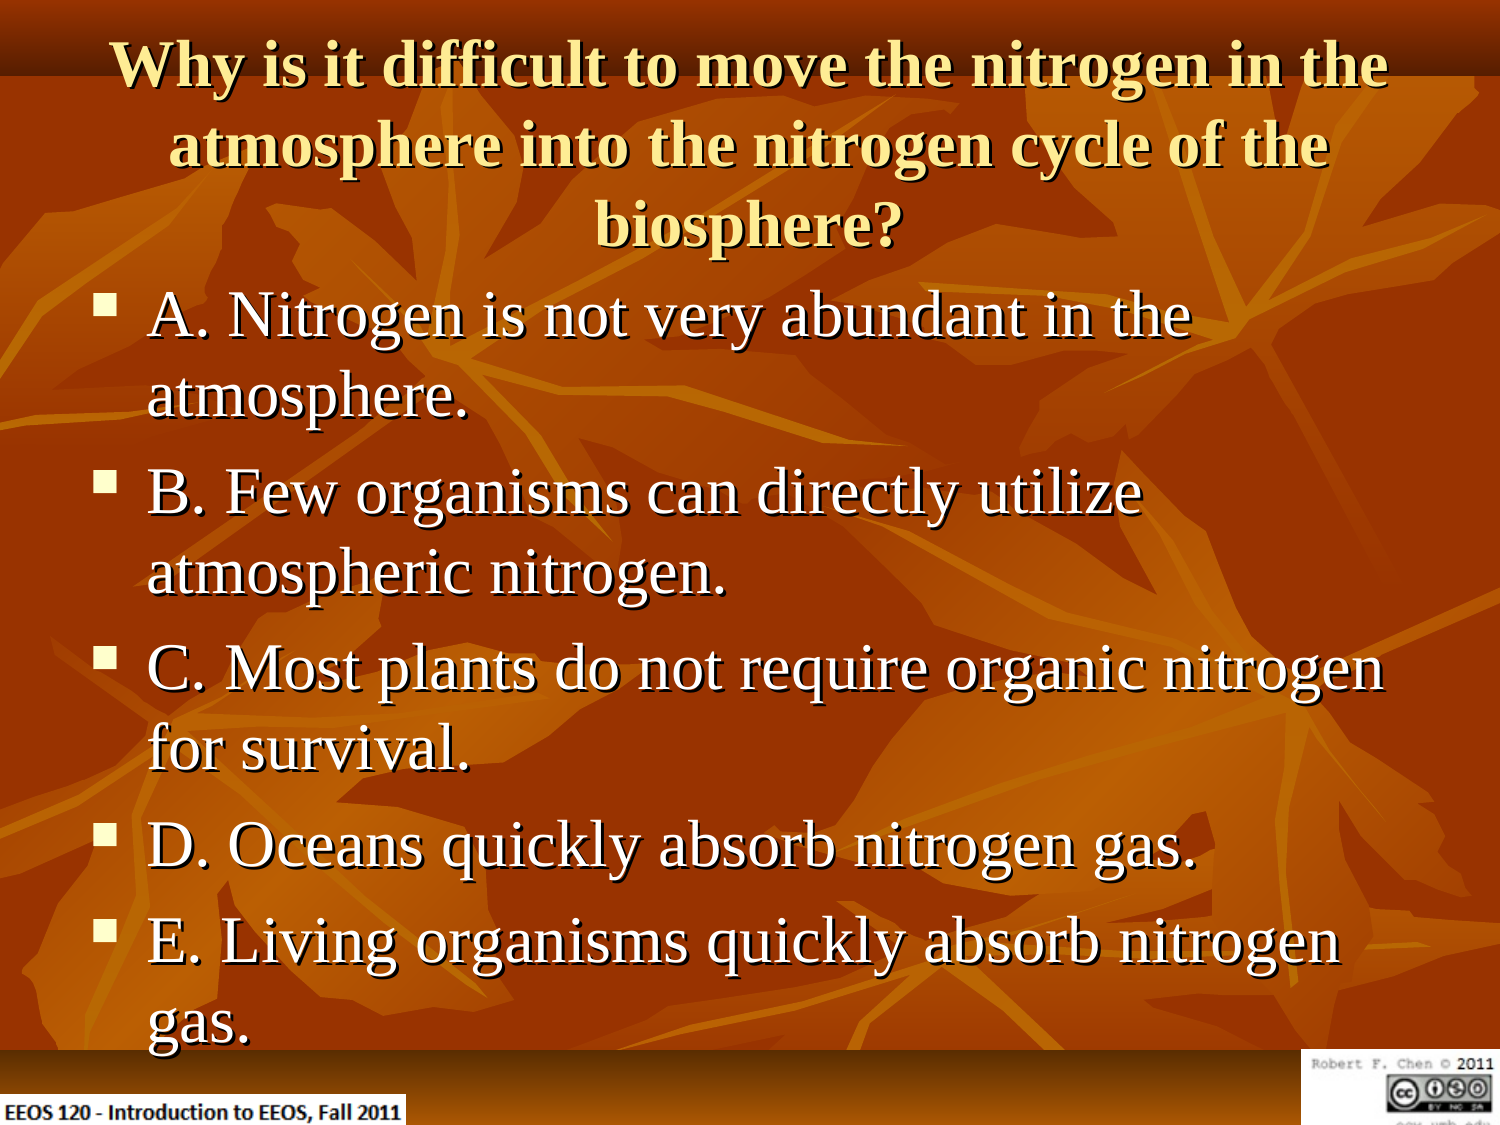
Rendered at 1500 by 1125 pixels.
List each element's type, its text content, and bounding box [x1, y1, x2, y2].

picture [1301, 1049, 1500, 1125]
list A. Nitrogen is not very abundant in the atmosphere. B. Few organisms can directly utilize atmospheric nitrogen. C. Most plants do not require organic nitrogen for survival. D. Oceans quickly absorb nitrogen gas. E. Living organisms quickly absorb nitrogen gas. [75, 262, 1426, 1064]
picture [0, 1094, 406, 1125]
title Why is it difficult to move the nitrogen in the atmosphere into the nitrogen cycle of the biosphere? [75, 11, 1426, 262]
